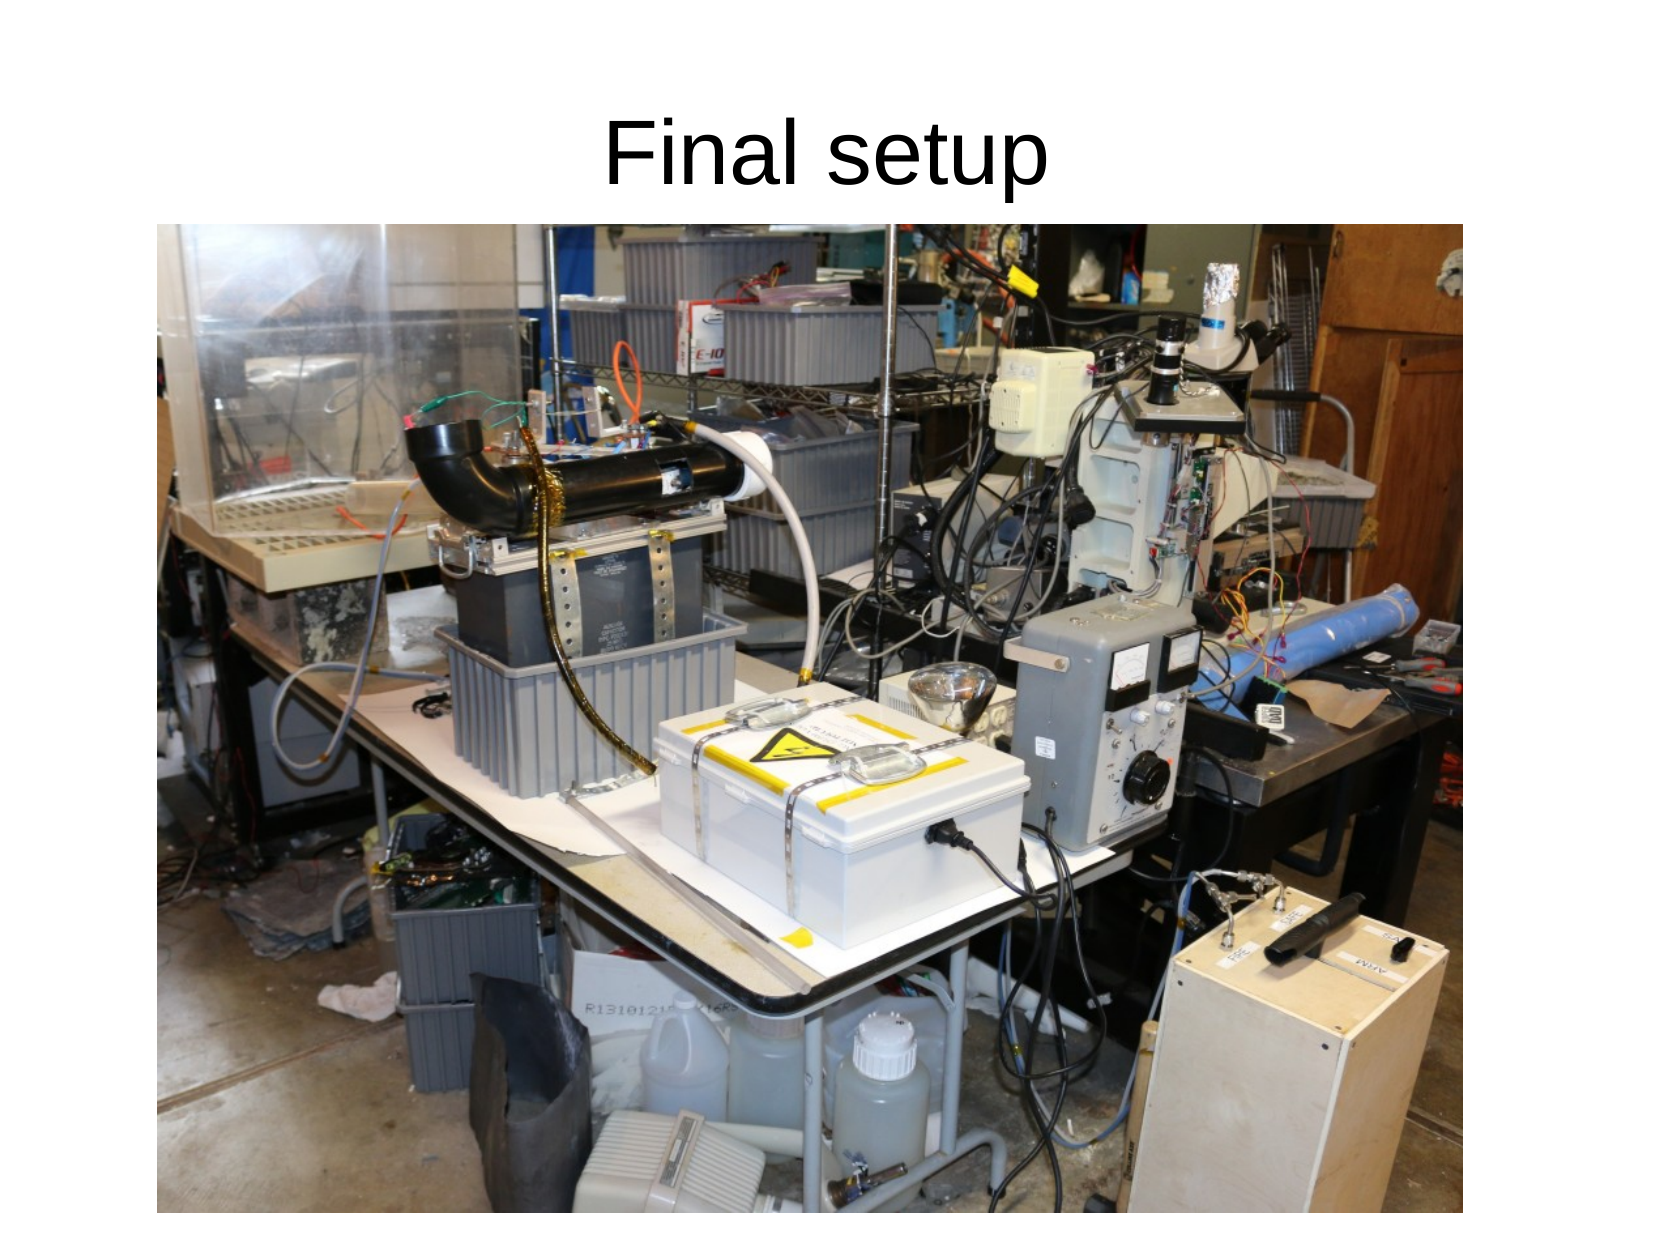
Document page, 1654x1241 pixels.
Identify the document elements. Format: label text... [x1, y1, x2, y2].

picture [157, 224, 1463, 1213]
title Final setup [82, 49, 1571, 257]
